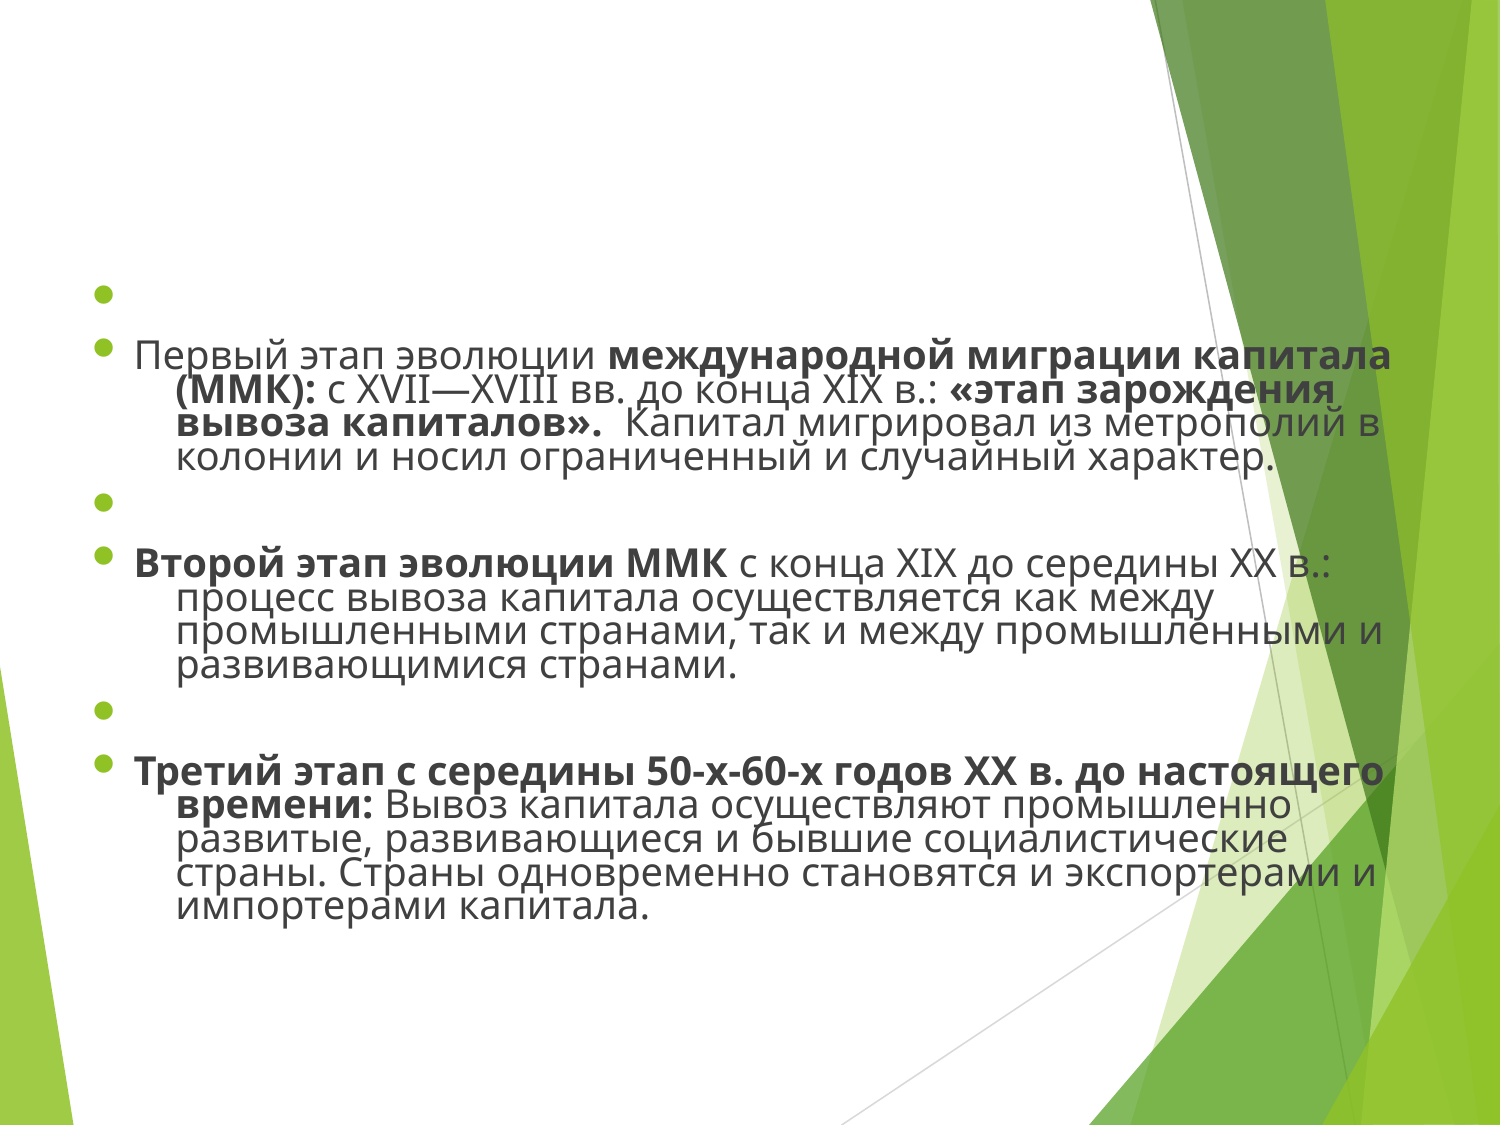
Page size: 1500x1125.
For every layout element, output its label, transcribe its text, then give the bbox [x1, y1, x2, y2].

list Первый этап эволюции международной миграции капитала (ММК): с XVII—XVIII вв. до конца XIX в.: «этап зарождения вывоза капиталов». Капитал мигрировал из метрополий в колонии и носил ограниченный и случайный характер. Второй этап эволюции ММК с конца XIX до середины XX в.: процесс вывоза капитала осуществляется как между промышленными странами, так и между промышленными и развивающимися странами. Третий этап с середины 50-х-60-х годов XX в. до настоящего времени: Вывоз капитала осуществляют промышленно развитые, развивающиеся и бывшие социалистические страны. Страны одновременно становятся и экспортерами и импортерами капитала. [76, 267, 1420, 955]
